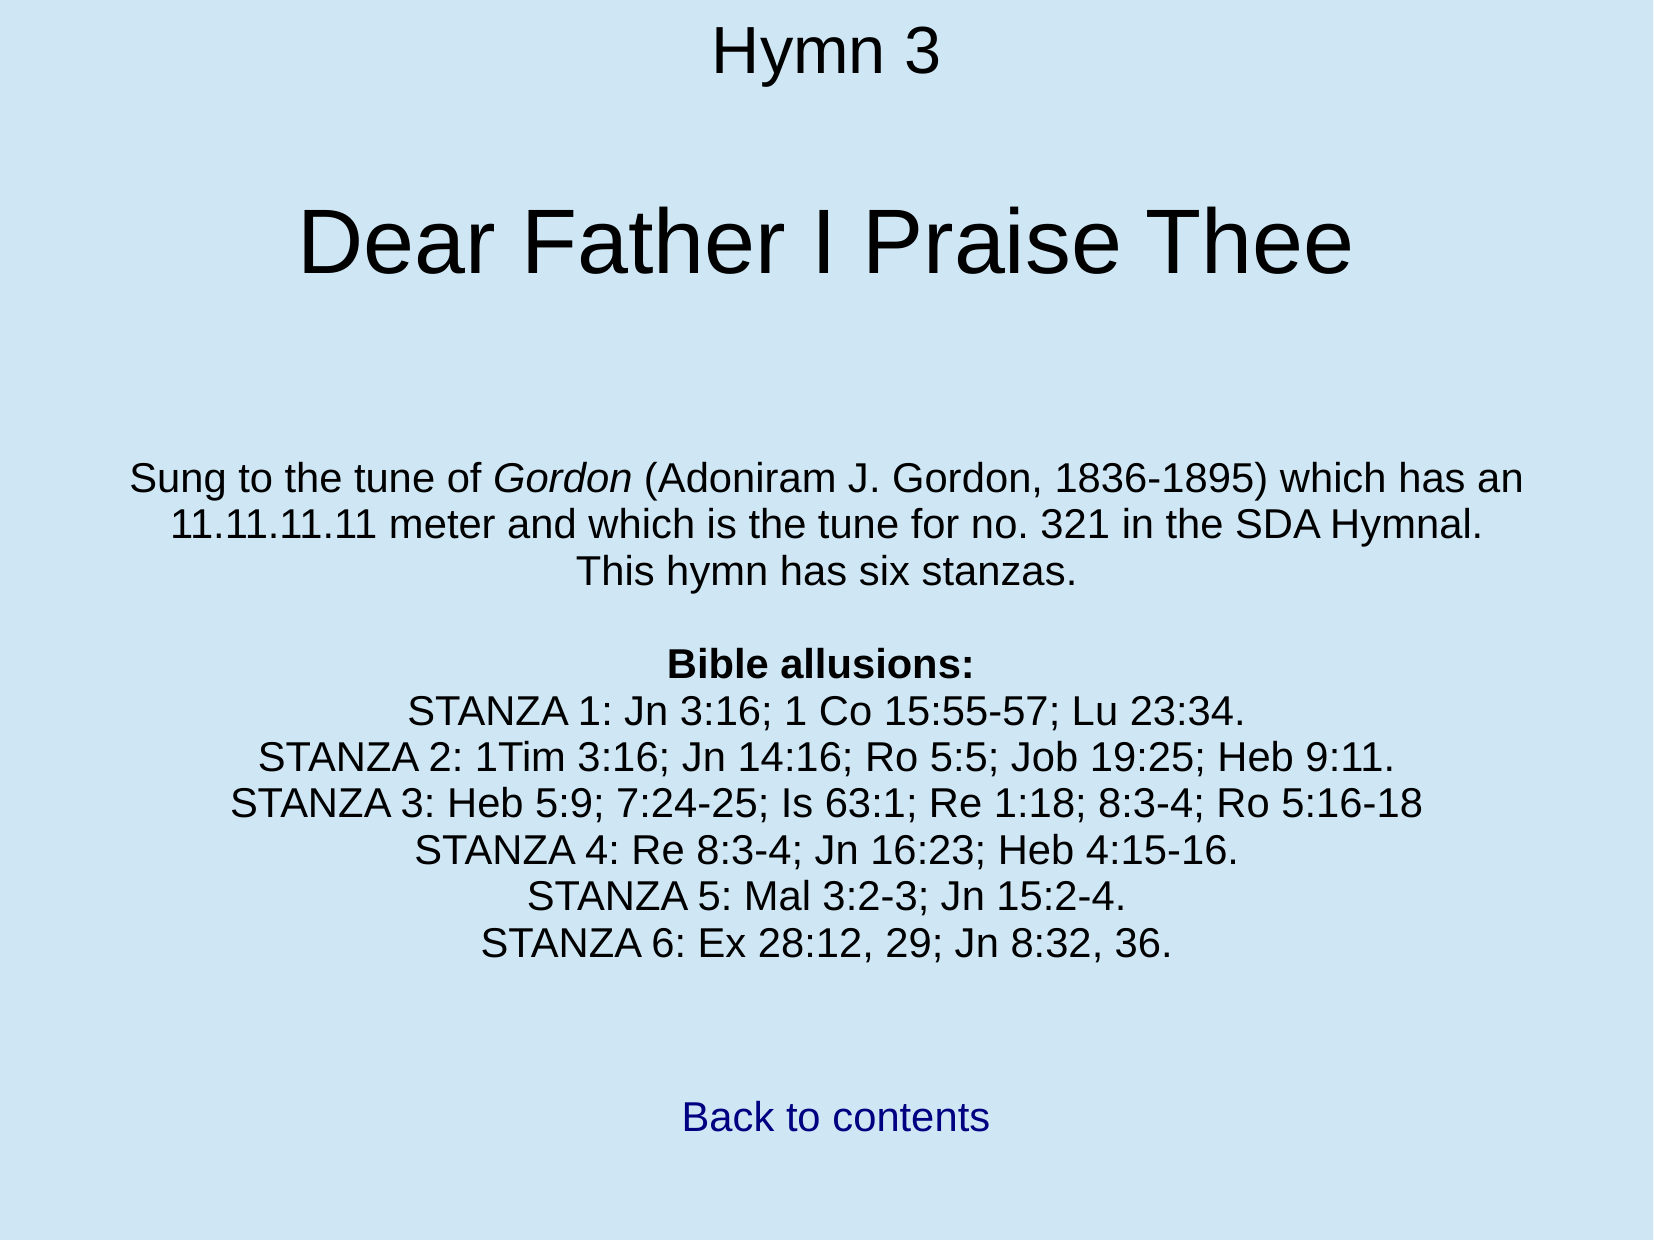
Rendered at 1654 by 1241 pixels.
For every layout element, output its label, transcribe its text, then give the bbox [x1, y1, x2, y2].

title Hymn 3 Dear Father I Praise Thee [82, 12, 1571, 290]
subtitle Sung to the tune of Gordon (Adoniram J. Gordon, 1836-1895) which has an 11.11.11.11 meter and which is the tune for no. 321 in the SDA Hymnal. This hymn has six stanzas. Bible allusions: STANZA 1: Jn 3:16; 1 Co 15:55-57; Lu 23:34. STANZA 2: 1Tim 3:16; Jn 14:16; Ro 5:5; Job 19:25; Heb 9:11. STANZA 3: Heb 5:9; 7:24-25; Is 63:1; Re 1:18; 8:3-4; Ro 5:16-18 STANZA 4: Re 8:3-4; Jn 16:23; Heb 4:15-16. STANZA 5: Mal 3:2-3; Jn 15:2-4. STANZA 6: Ex 28:12, 29; Jn 8:32, 36. [82, 290, 1571, 1010]
text_box Back to contents [82, 1070, 1571, 1146]
